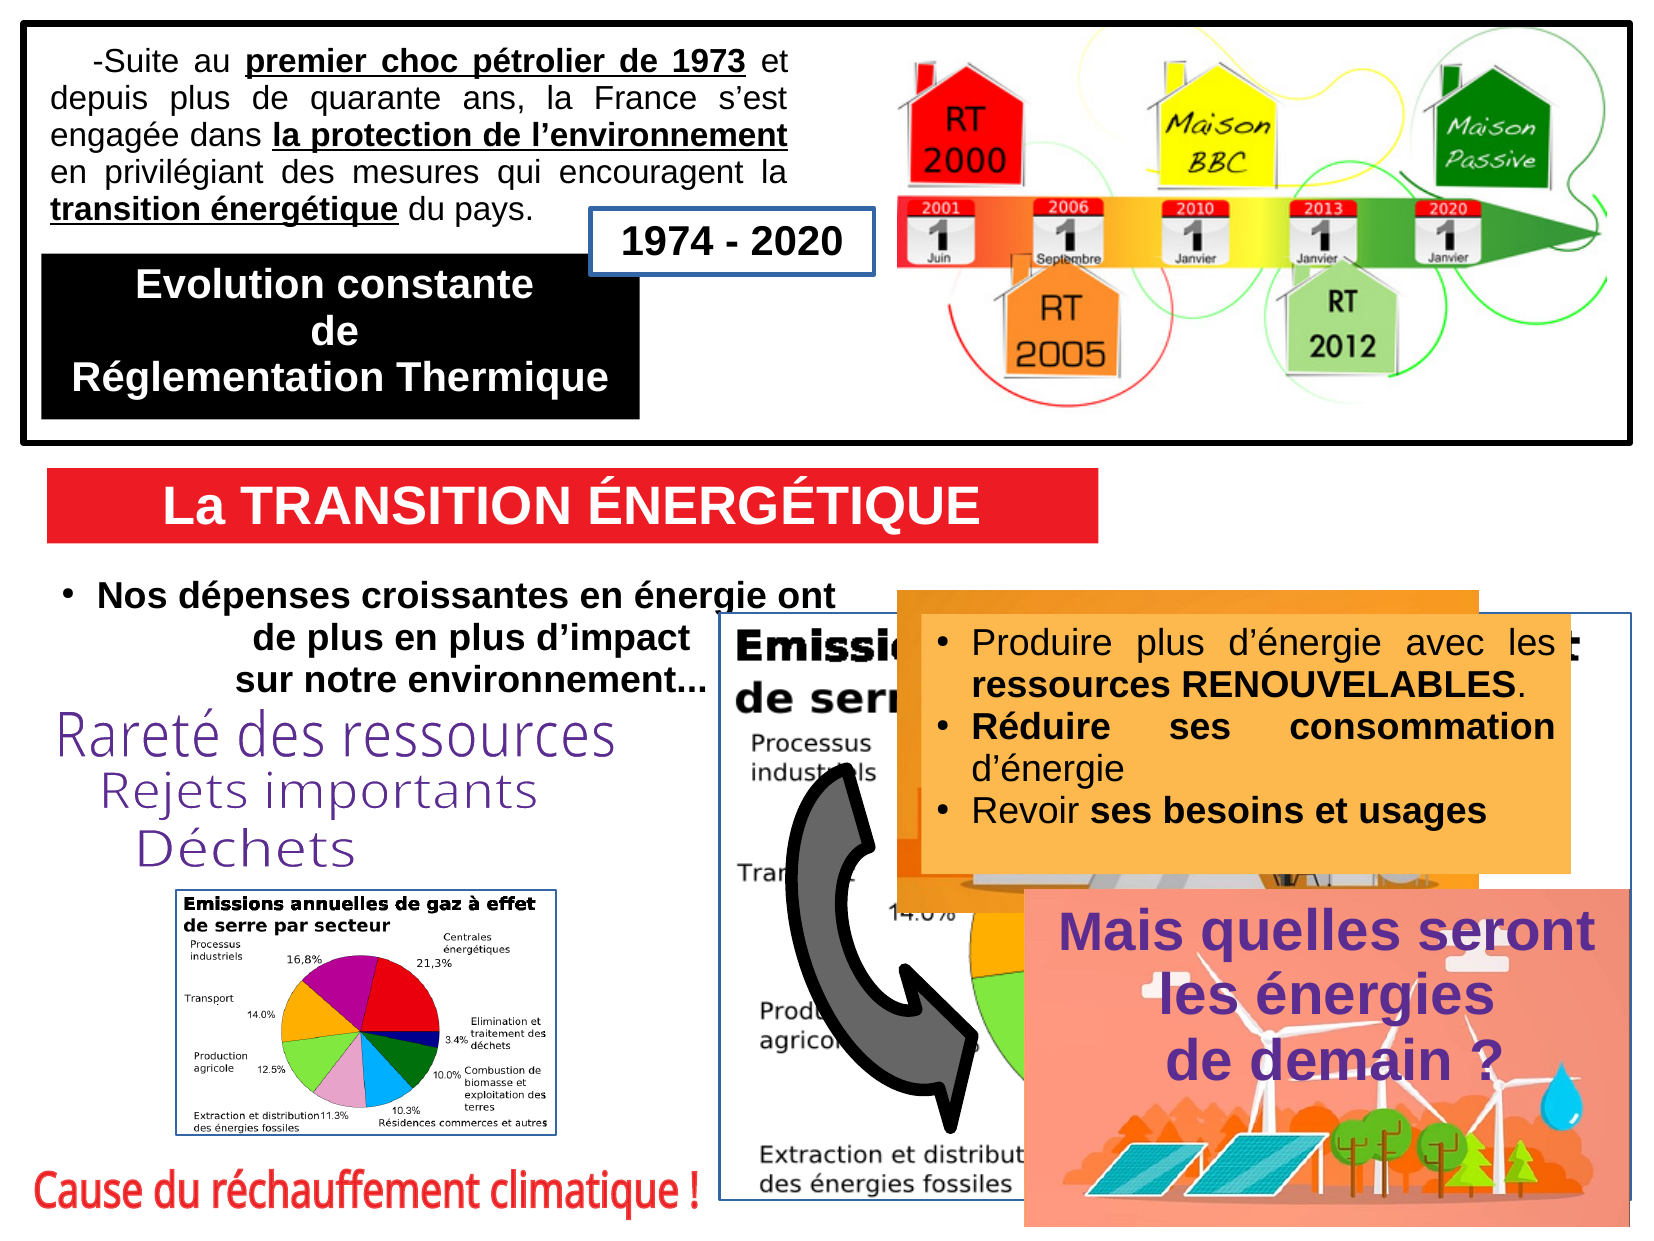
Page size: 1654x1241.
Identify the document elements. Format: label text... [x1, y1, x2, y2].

text_box Déchets [242, 827, 270, 868]
text_box Mais quelles seront les énergies de demain ? [1024, 889, 1630, 1205]
text_box Rareté des ressources [364, 721, 390, 758]
text_box Rejets importants [205, 774, 223, 810]
text_box Rejets importants [330, 780, 356, 821]
text_box Cause du réchauffement climatique ! [531, 1180, 562, 1208]
text_box Rareté des ressources [344, 721, 363, 758]
text_box Rareté des ressources [171, 714, 190, 758]
text_box Evolution constante de Réglementation Thermique [41, 253, 640, 420]
text_box Rejets importants [177, 780, 202, 810]
text_box Déchets [138, 829, 173, 868]
text_box Déchets [277, 838, 305, 868]
picture [1024, 1205, 1630, 1227]
text_box Cause du réchauffement climatique ! [611, 1180, 631, 1220]
text_box Cause du réchauffement climatique ! [387, 1180, 418, 1208]
text_box [791, 768, 973, 1128]
text_box Rareté des ressources [536, 721, 558, 758]
text_box Déchets [308, 832, 328, 868]
picture [897, 27, 1607, 420]
text_box Rejets importants [361, 780, 388, 810]
text_box Rareté des ressources [395, 721, 417, 758]
text_box Rareté des ressources [193, 721, 219, 758]
text_box Rejets importants [158, 781, 171, 821]
text_box Déchets [212, 838, 236, 868]
text_box Rejets importants [466, 780, 491, 809]
text_box Rareté des ressources [142, 721, 168, 758]
text_box Rareté des ressources [516, 721, 534, 758]
text_box Produire plus d’énergie avec les ressources RENOUVELABLES. Réduire ses consommation d’énergie Revoir ses besoins et usages [921, 614, 1571, 875]
text_box Cause du réchauffement climatique ! [155, 1169, 174, 1208]
text_box Rejets importants [495, 774, 513, 810]
text_box Rareté des ressources [238, 708, 265, 758]
text_box Rareté des ressources [447, 721, 476, 758]
text_box Cause du réchauffement climatique ! [269, 1169, 288, 1208]
text_box Rejets importants [281, 780, 322, 809]
text_box Rejets importants [516, 780, 537, 810]
text_box Cause du réchauffement climatique ! [35, 1171, 57, 1208]
text_box Rareté des ressources [421, 721, 443, 758]
text_box Rareté des ressources [90, 721, 114, 758]
text_box Rareté des ressources [593, 721, 615, 758]
text_box Rejets importants [134, 780, 159, 810]
text_box Déchets [331, 838, 355, 868]
text_box Rejets importants [103, 771, 131, 809]
text_box Rareté des ressources [59, 711, 87, 758]
text_box Déchets [179, 838, 207, 868]
text_box Rejets importants [395, 780, 412, 809]
text_box La TRANSITION ÉNERGÉTIQUE [47, 468, 1099, 544]
text_box 1974 - 2020 [590, 208, 875, 275]
text_box Rejets importants [226, 780, 247, 810]
text_box Rareté des ressources [482, 722, 508, 758]
text_box -Suite au premier choc pétrolier de 1973 et depuis plus de quarante ans, la France s’est engagée dans la protection de l’environnement en privilégiant des mesures qui encouragent la transition énergétique du pays. [35, 35, 804, 237]
text_box Nos dépenses croissantes en énergie ont de plus en plus d’impact sur notre environnement... [35, 566, 863, 708]
text_box Rareté des ressources [123, 721, 141, 758]
picture [720, 590, 1630, 1199]
text_box Rareté des ressources [562, 721, 588, 758]
text_box Rejets importants [413, 774, 431, 810]
text_box Rejets importants [434, 780, 458, 810]
text_box Cause du réchauffement climatique ! [336, 1169, 364, 1208]
picture [177, 890, 556, 1134]
text_box Rareté des ressources [272, 721, 298, 758]
text_box Rareté des ressources [302, 721, 324, 758]
